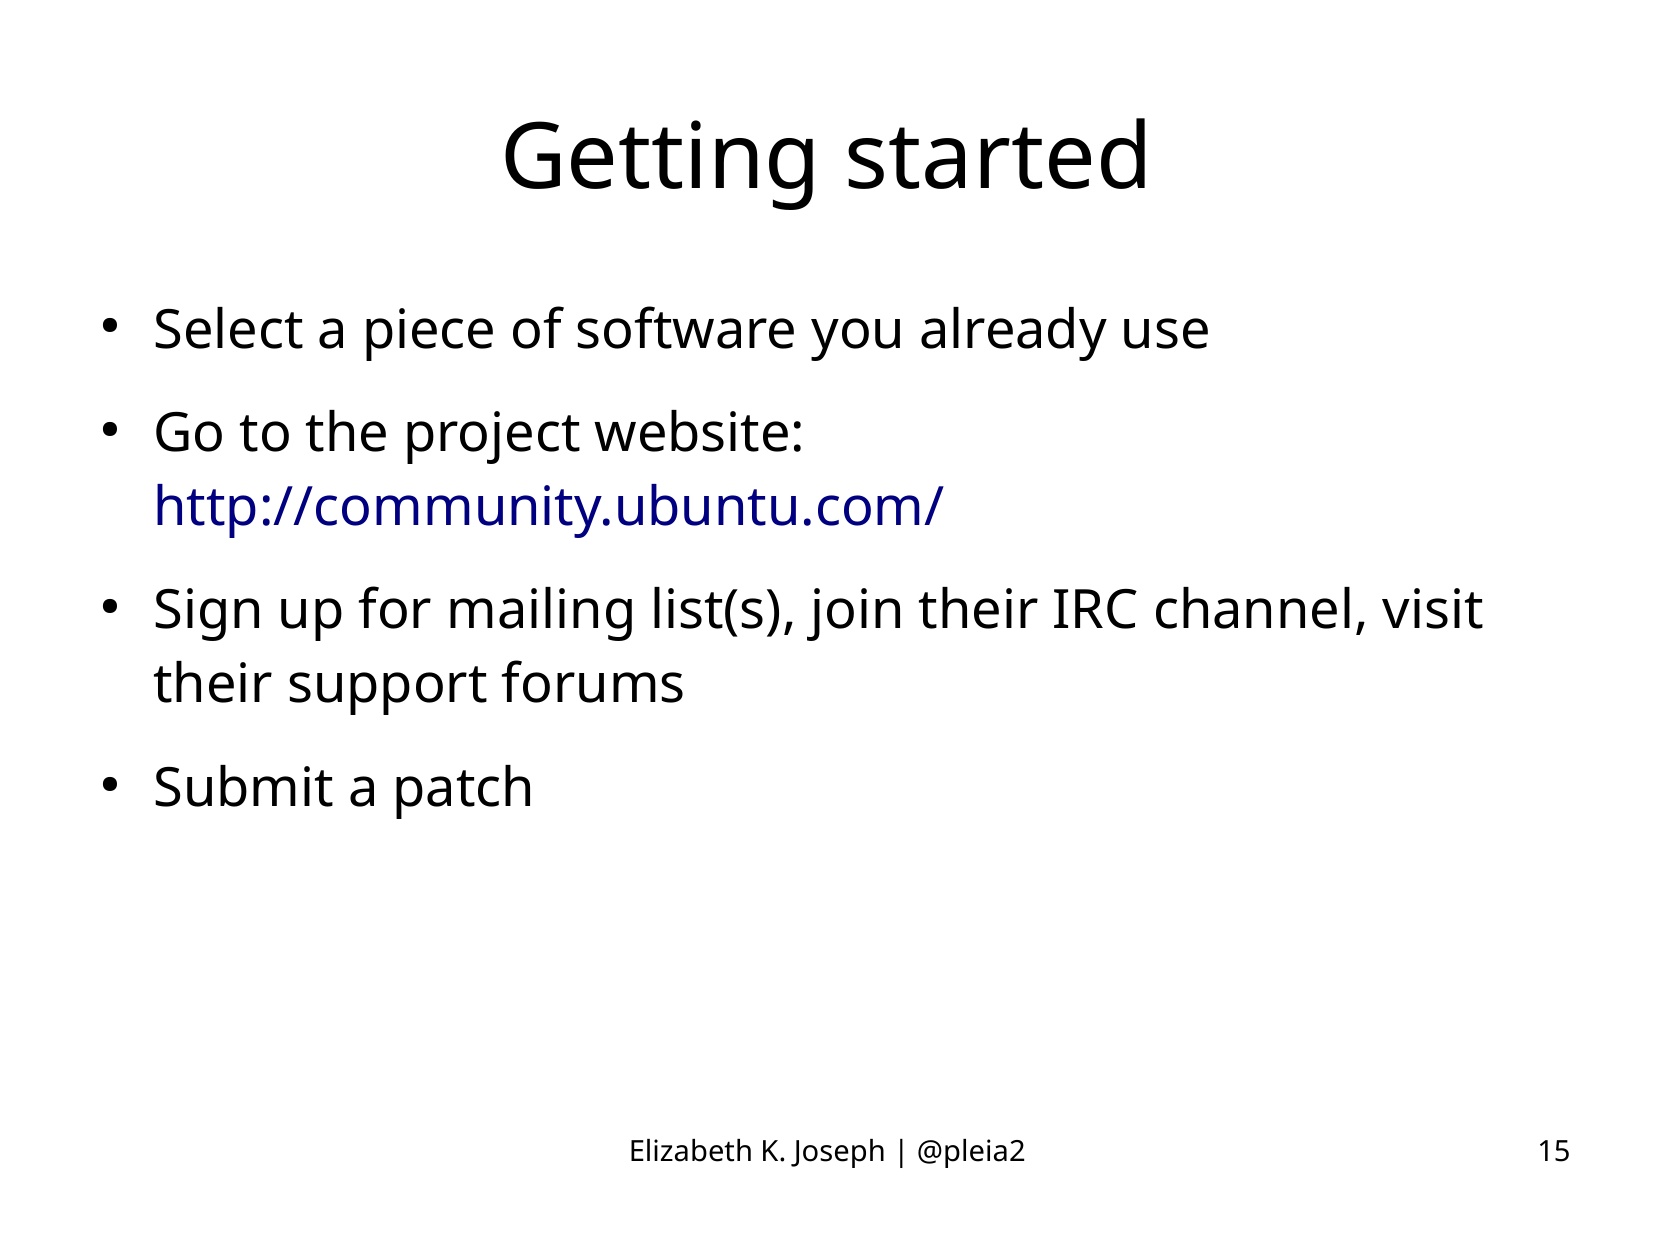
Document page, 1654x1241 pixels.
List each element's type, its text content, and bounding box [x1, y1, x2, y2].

list Select a piece of software you already use Go to the project website: http://community.ubuntu.com/ Sign up for mailing list(s), join their IRC channel, visit their support forums Submit a patch [82, 290, 1571, 1010]
title Getting started [82, 49, 1571, 257]
